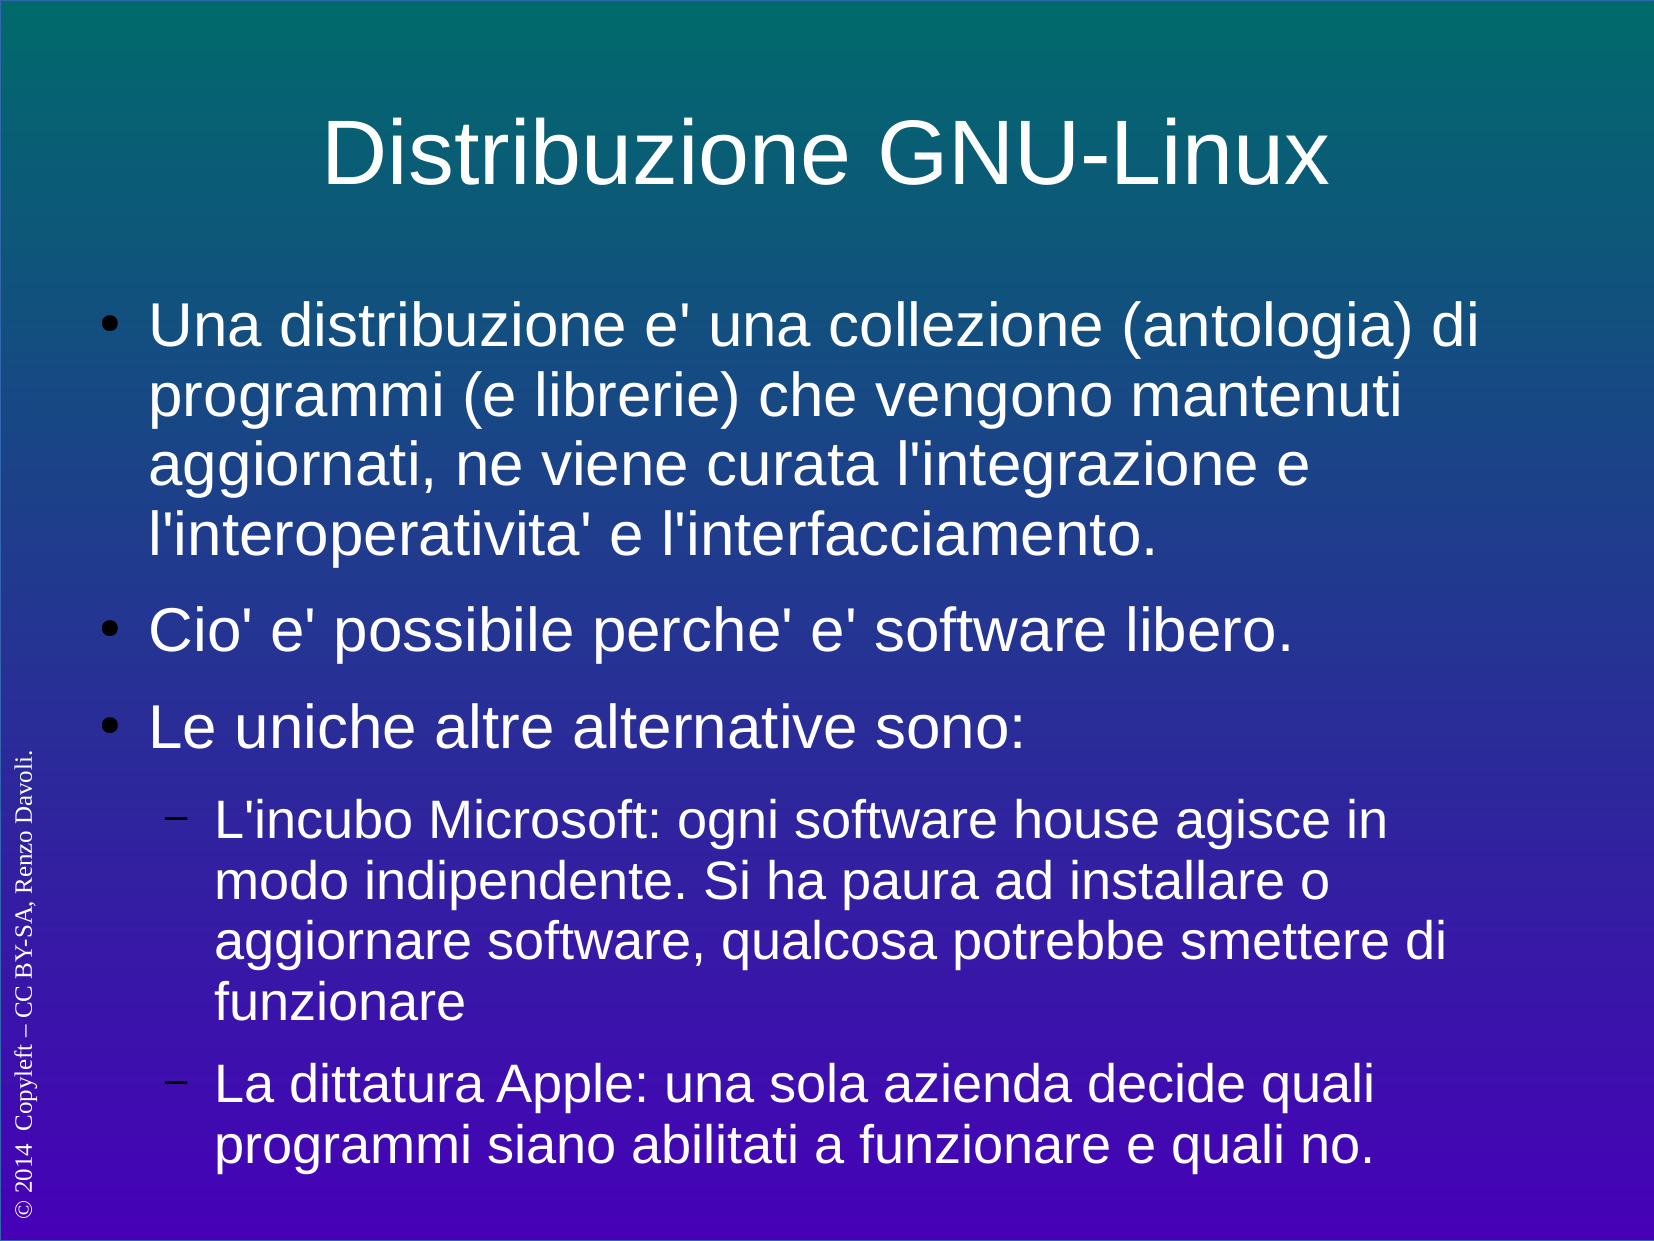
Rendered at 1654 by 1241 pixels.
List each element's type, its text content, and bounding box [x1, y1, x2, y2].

list Una distribuzione e' una collezione (antologia) di programmi (e librerie) che vengono mantenuti aggiornati, ne viene curata l'integrazione e l'interoperativita' e l'interfacciamento. Cio' e' possibile perche' e' software libero. Le uniche altre alternative sono: L'incubo Microsoft: ogni software house agisce in modo indipendente. Si ha paura ad installare o aggiornare software, qualcosa potrebbe smettere di funzionare La dittatura Apple: una sola azienda decide quali programmi siano abilitati a funzionare e quali no. [82, 290, 1538, 1186]
title Distribuzione GNU-Linux [82, 49, 1571, 257]
